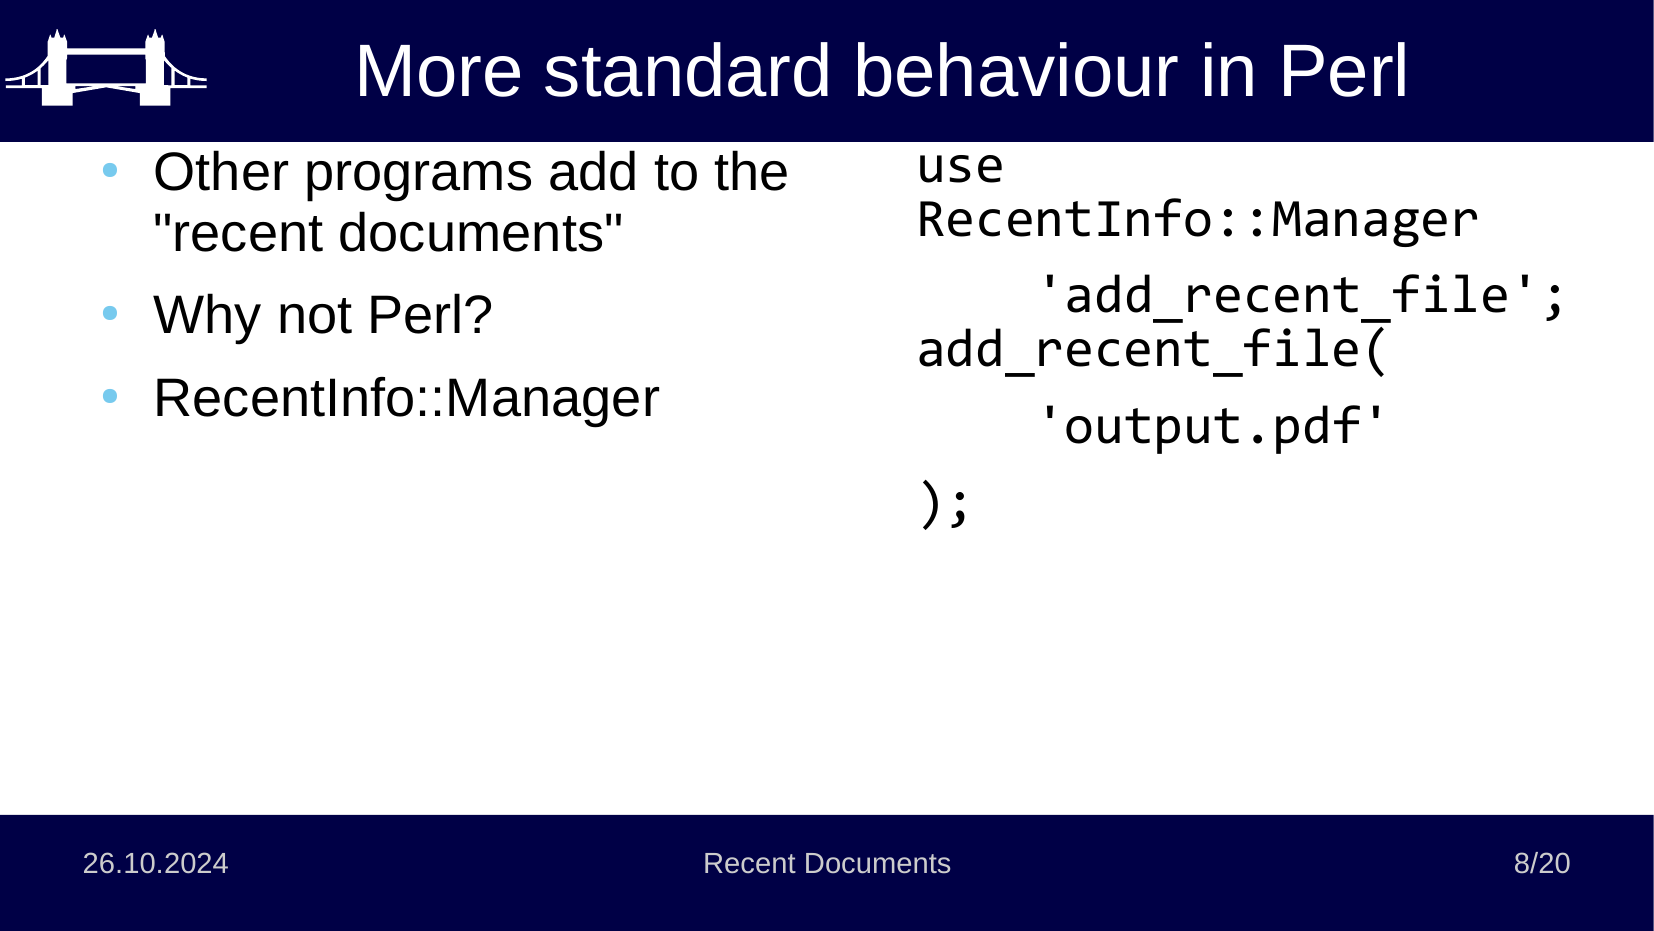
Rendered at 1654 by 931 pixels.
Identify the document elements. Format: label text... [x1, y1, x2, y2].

list use RecentInfo::Manager 'add_recent_file'; add_recent_file( 'output.pdf' ); [845, 141, 1572, 815]
title More standard behaviour in Perl [354, 5, 1654, 136]
list Other programs add to the "recent documents" Why not Perl? RecentInfo::Manager [82, 141, 809, 815]
